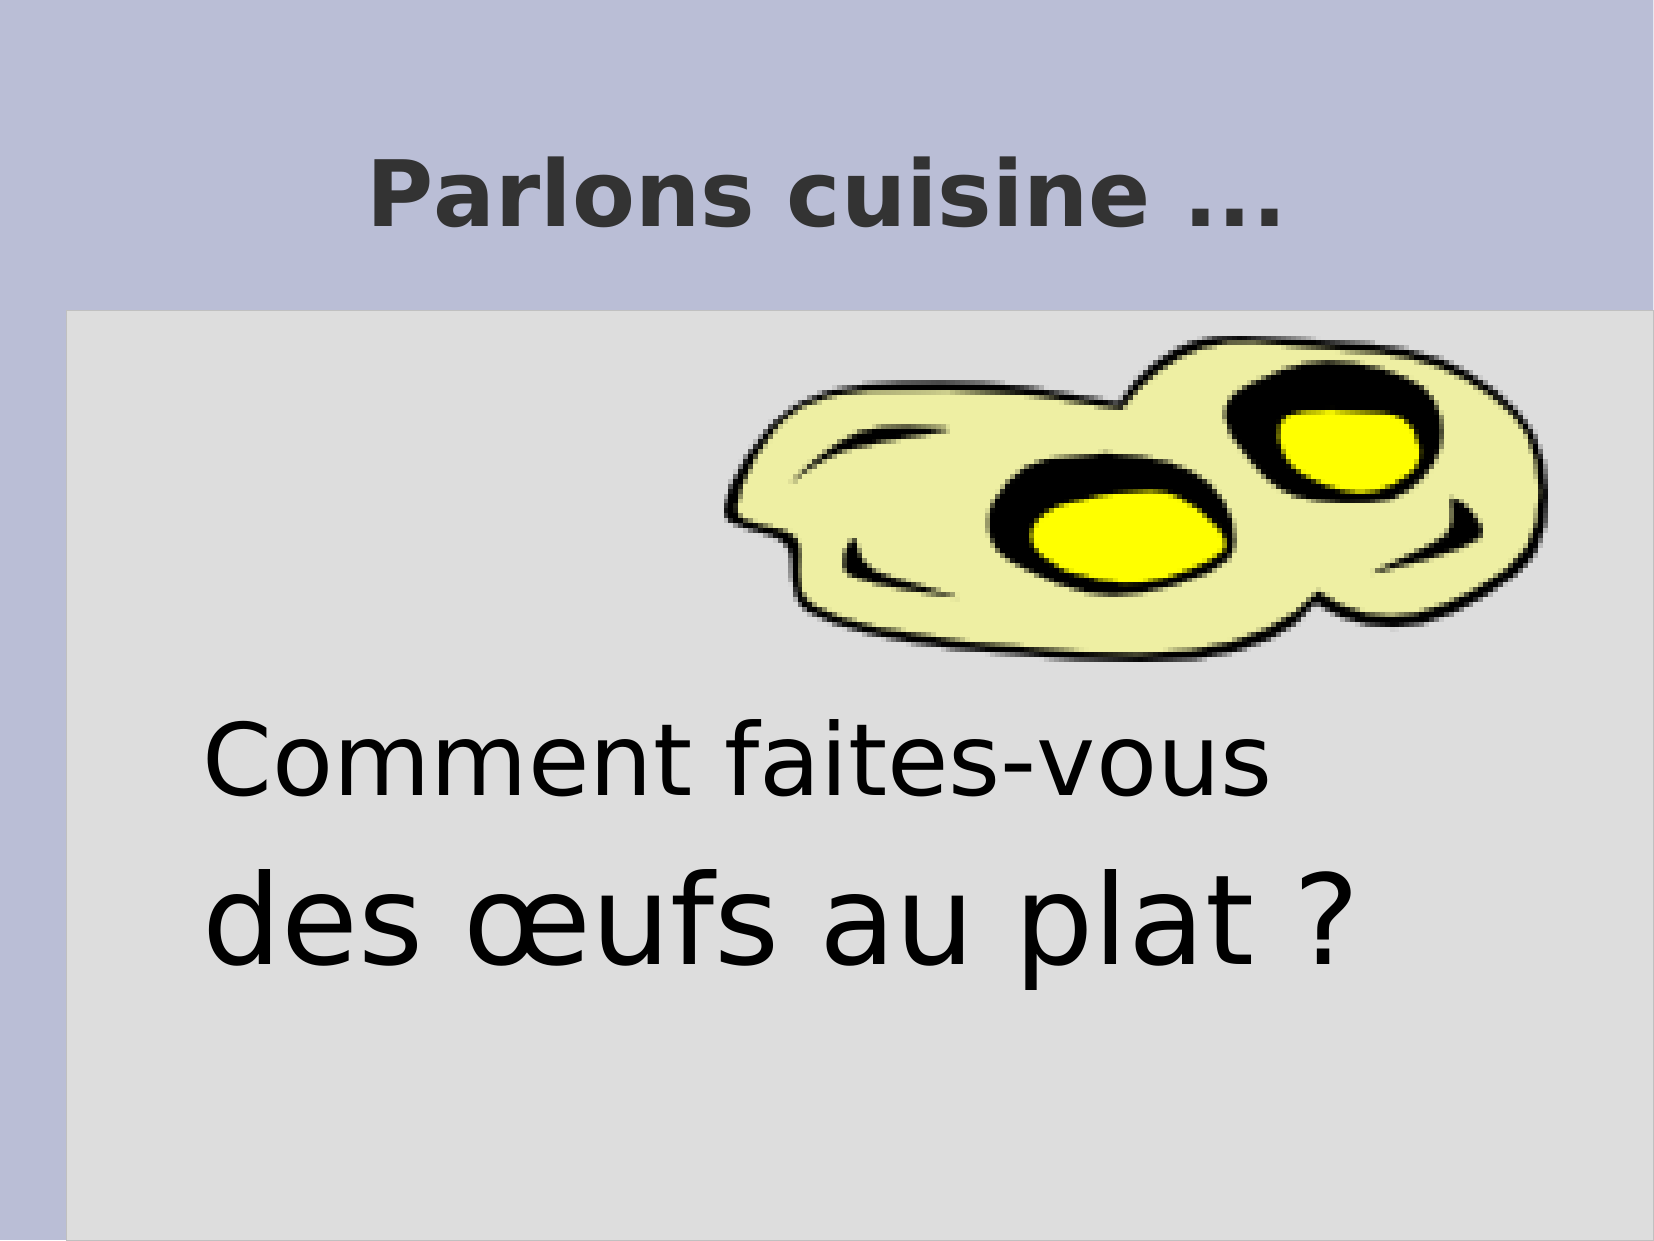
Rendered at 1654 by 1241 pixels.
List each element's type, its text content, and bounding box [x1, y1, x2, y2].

picture [724, 336, 1548, 662]
title Parlons cuisine ... [121, 91, 1534, 299]
list Comment faites-vous des œufs au plat ? [184, 702, 1625, 1186]
